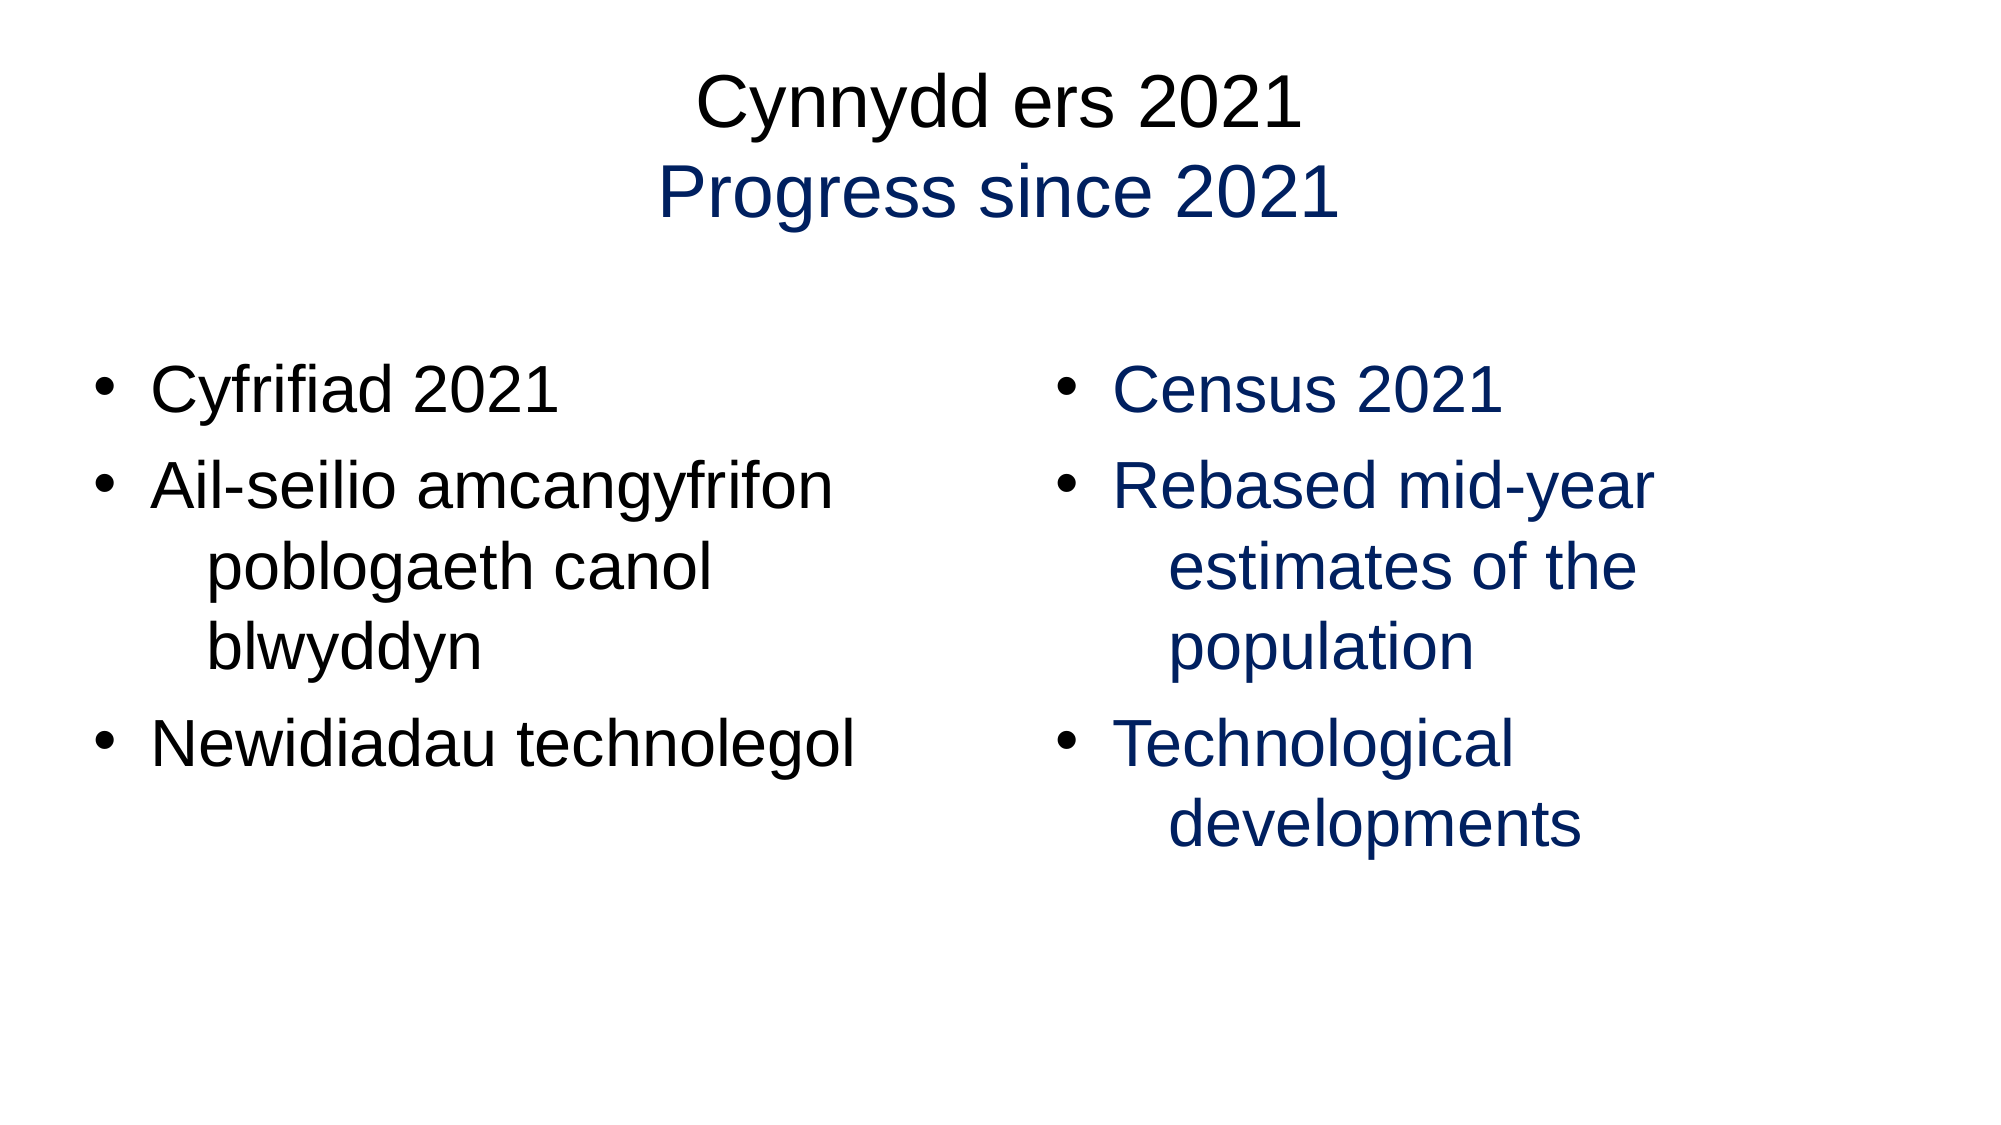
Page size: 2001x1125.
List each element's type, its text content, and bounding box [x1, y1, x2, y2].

title Cynnydd ers 2021 Progress since 2021 [19, 45, 1981, 233]
list Cyfrifiad 2021 Ail-seilio amcangyfrifon poblogaeth canol blwyddyn Newidiadau technolegol [78, 338, 960, 939]
text_box Census 2021 Rebased mid-year estimates of the population Technological developments [1040, 338, 1922, 939]
